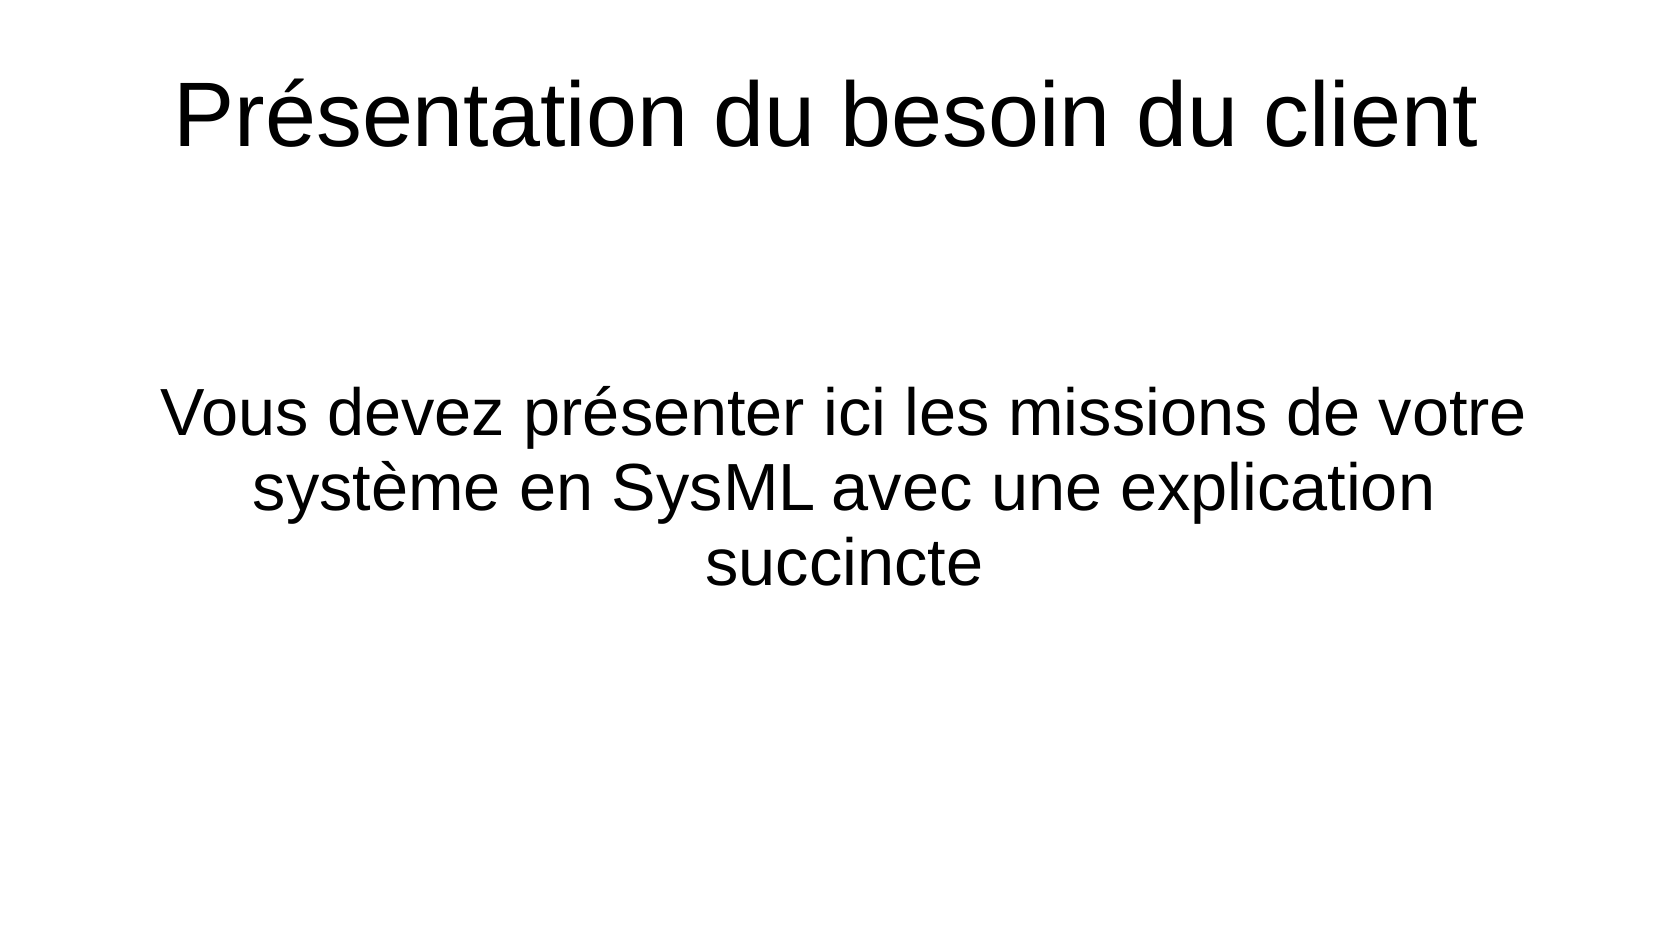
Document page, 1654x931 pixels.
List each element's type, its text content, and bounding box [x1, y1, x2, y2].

list Vous devez présenter ici les missions de votre système en SysML avec une explication succincte [82, 217, 1571, 758]
title Présentation du besoin du client [82, 37, 1571, 193]
